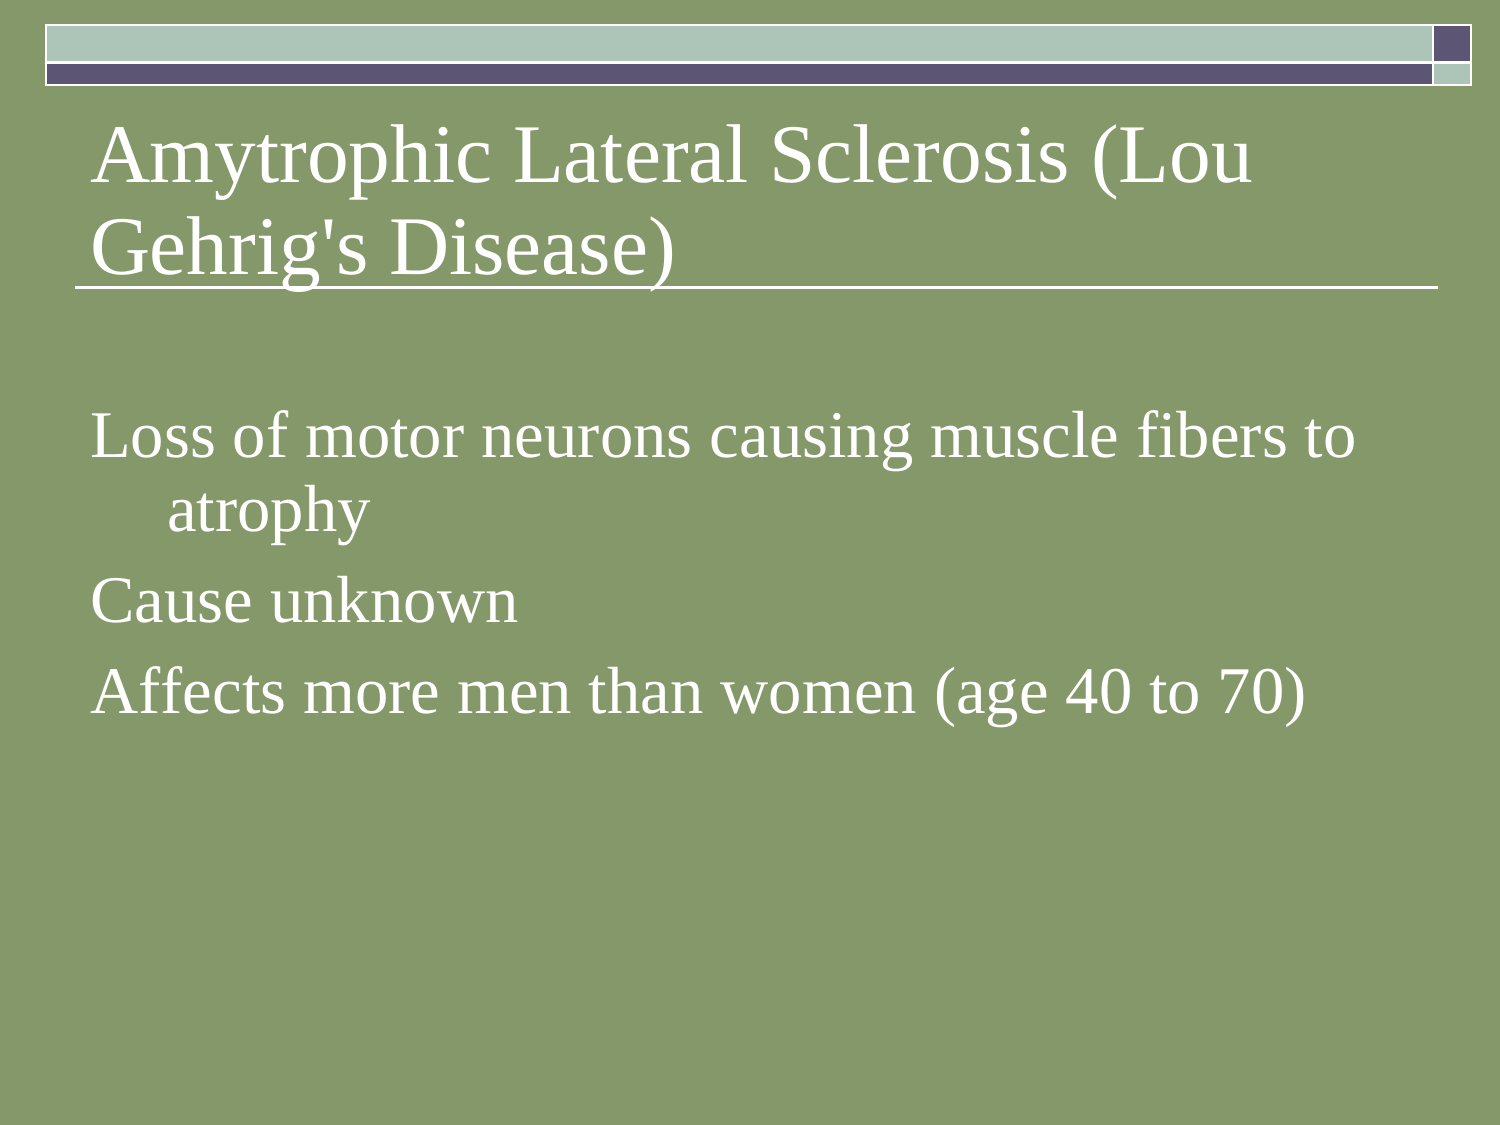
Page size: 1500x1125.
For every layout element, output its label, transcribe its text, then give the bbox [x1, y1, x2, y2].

title Amytrophic Lateral Sclerosis (Lou Gehrig's Disease) [75, 74, 1426, 299]
list Loss of motor neurons causing muscle fibers to atrophy Cause unknown Affects more men than women (age 40 to 70) [75, 299, 1426, 1094]
